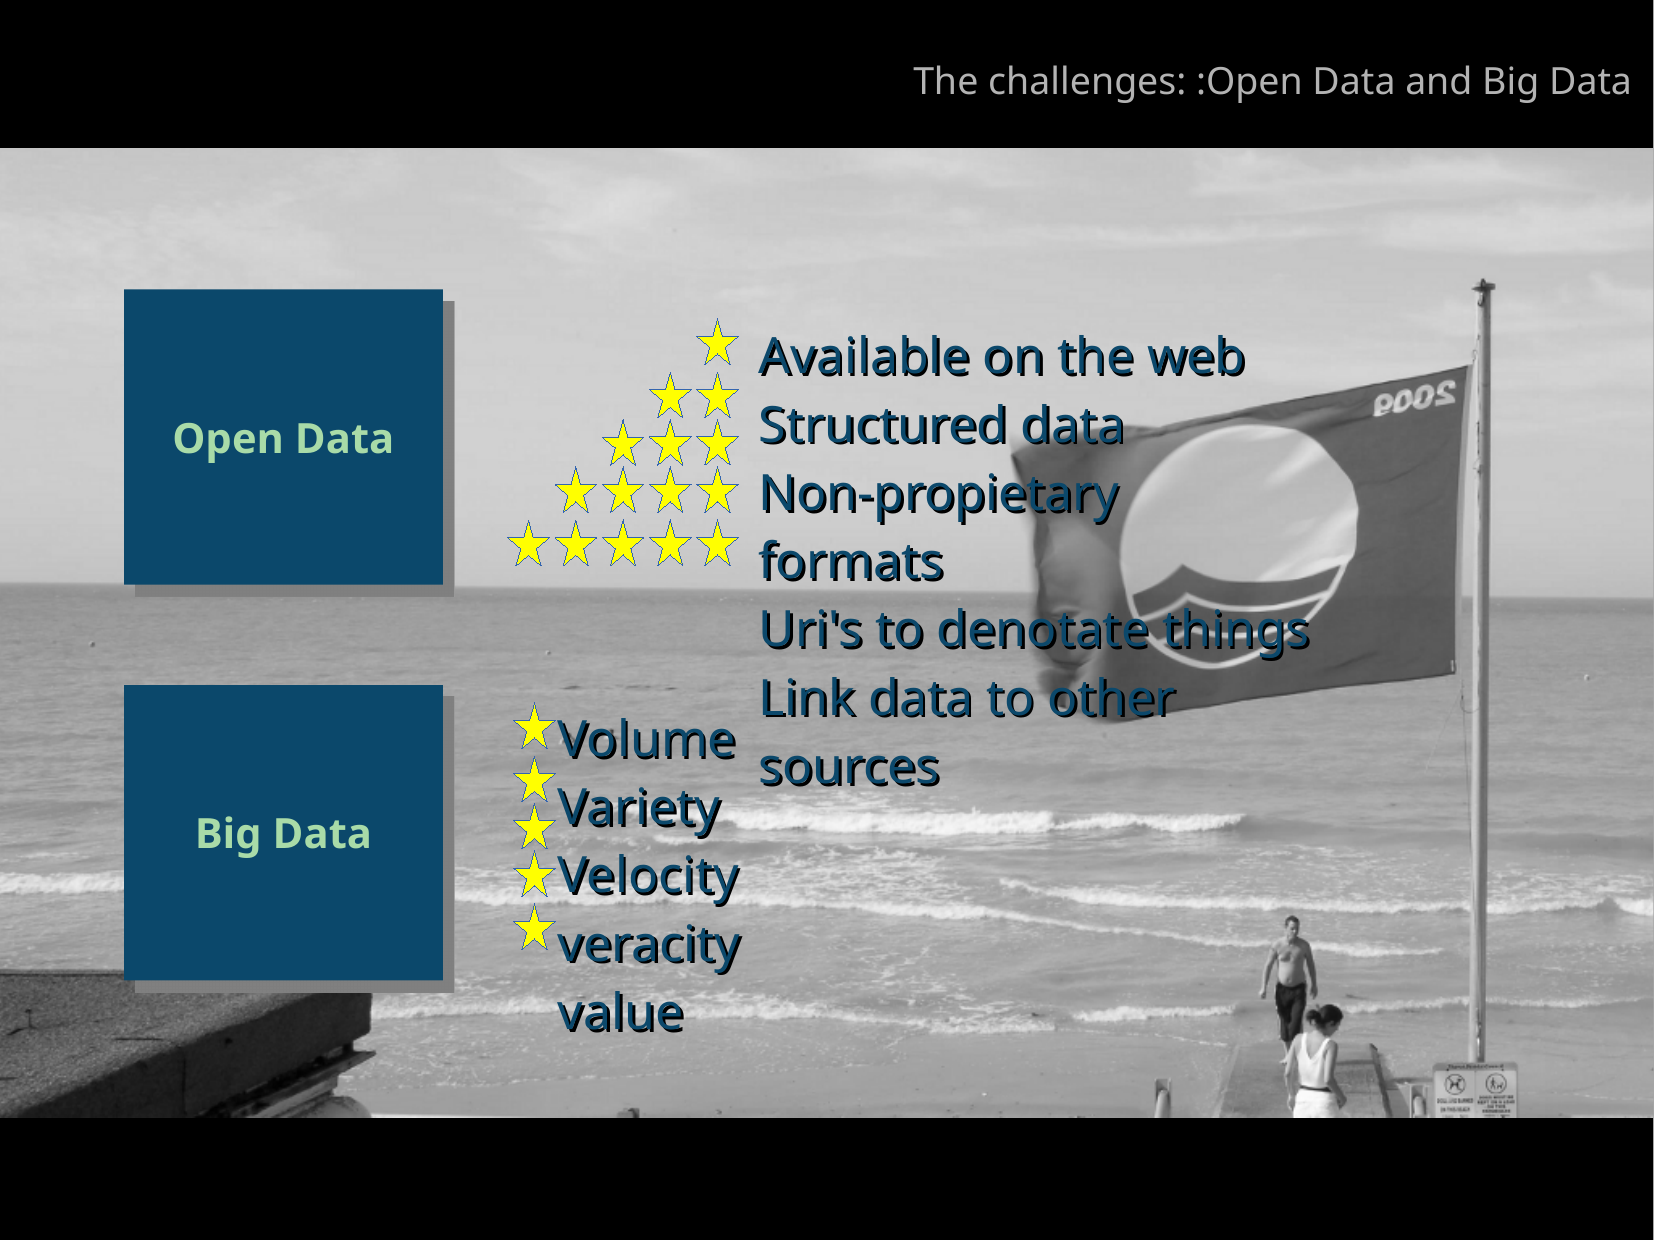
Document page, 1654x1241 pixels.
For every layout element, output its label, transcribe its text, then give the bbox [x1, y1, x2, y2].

text_box Open Data [124, 289, 443, 585]
text_box [513, 850, 556, 897]
text_box [513, 803, 556, 849]
text_box [555, 466, 597, 513]
text_box [649, 419, 692, 466]
text_box [513, 903, 556, 950]
text_box The challenges: :Open Data and Big Data [70, 47, 1648, 107]
text_box Big Data [124, 685, 443, 981]
text_box [555, 520, 597, 566]
text_box [602, 466, 644, 513]
text_box [649, 519, 692, 566]
text_box [513, 756, 556, 802]
text_box Available on the web Structured data Non-propietary formats Uri's to denotate things Link data to other sources [743, 312, 1329, 576]
text_box [696, 419, 739, 465]
text_box [513, 702, 556, 749]
text_box [696, 519, 739, 566]
text_box [696, 318, 739, 365]
text_box [649, 372, 692, 418]
text_box [507, 520, 550, 566]
text_box [696, 466, 739, 513]
text_box [696, 372, 739, 418]
text_box Volume Variety Velocity veracity value [543, 695, 762, 958]
text_box [602, 519, 644, 566]
text_box [649, 466, 692, 513]
picture [0, 148, 1654, 1118]
text_box [602, 419, 644, 466]
